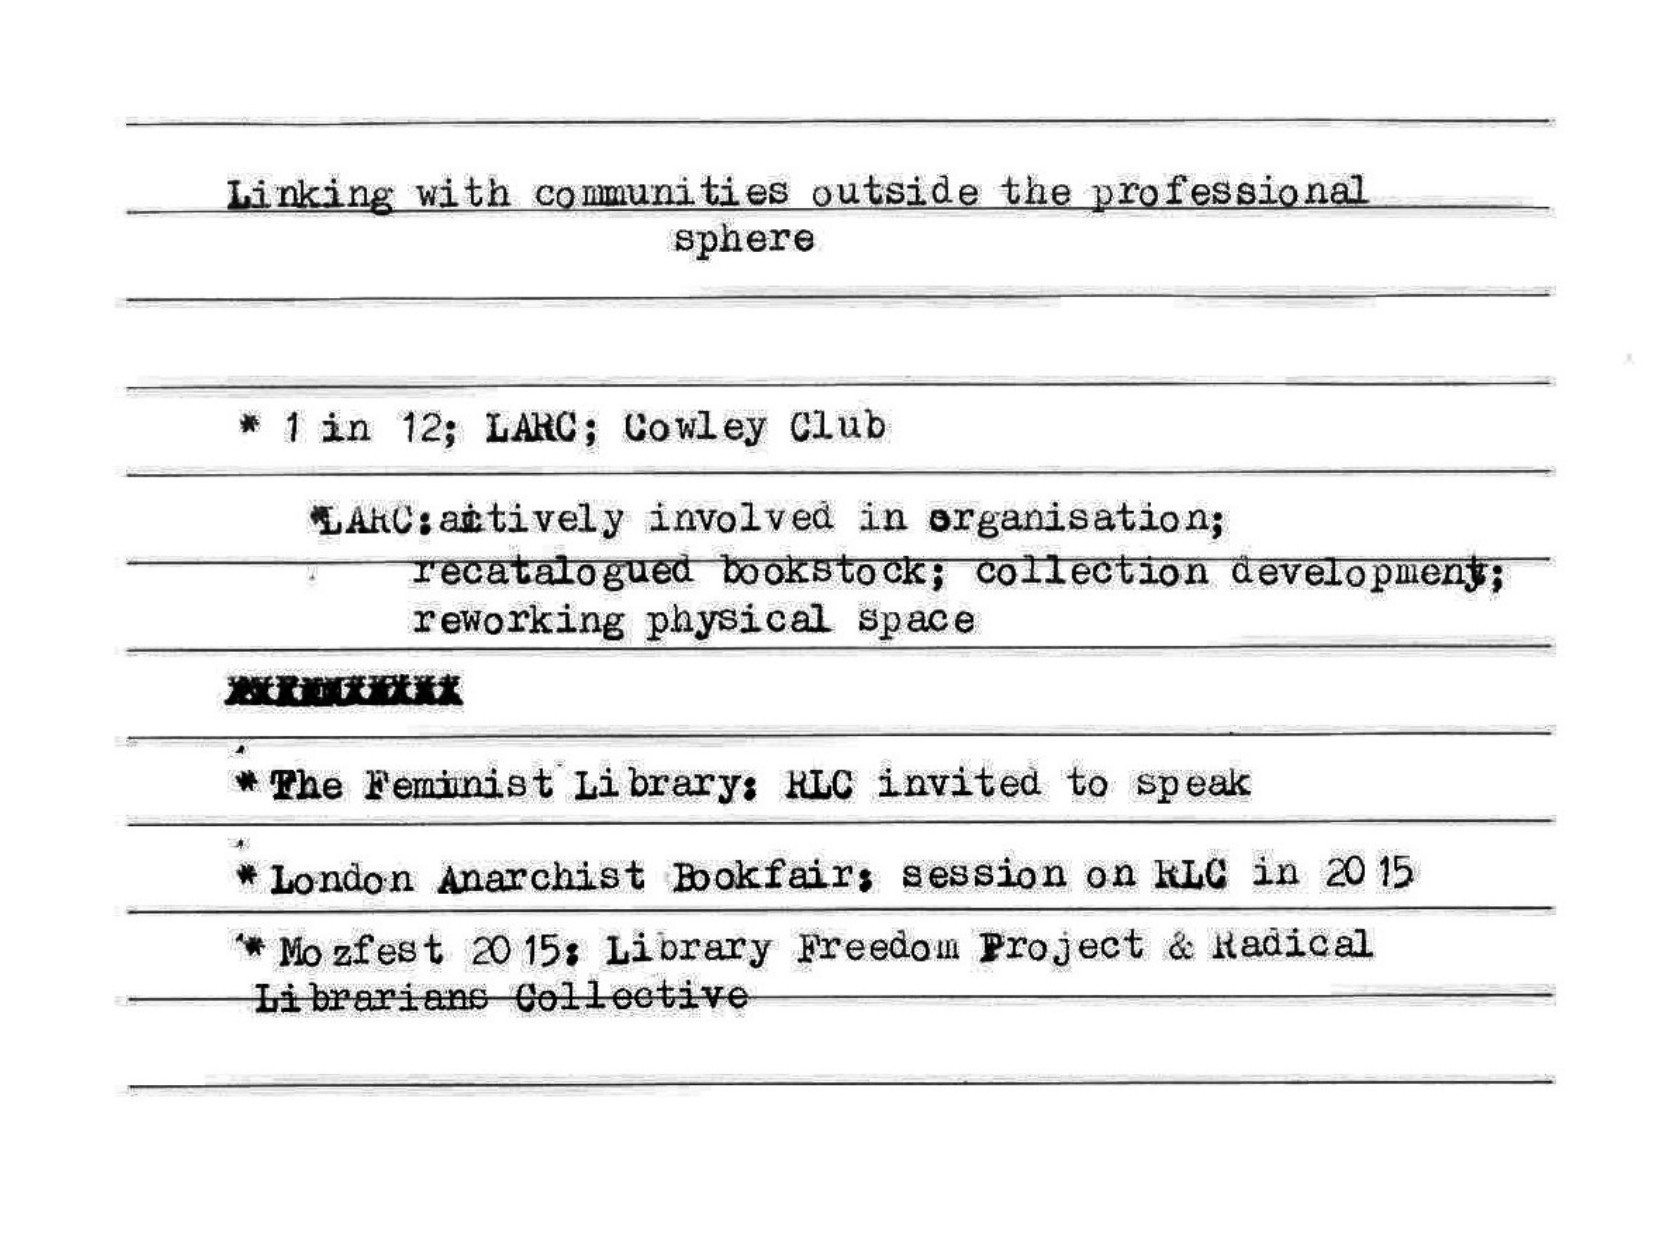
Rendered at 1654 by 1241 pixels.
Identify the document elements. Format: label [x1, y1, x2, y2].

picture [11, 100, 1645, 1123]
